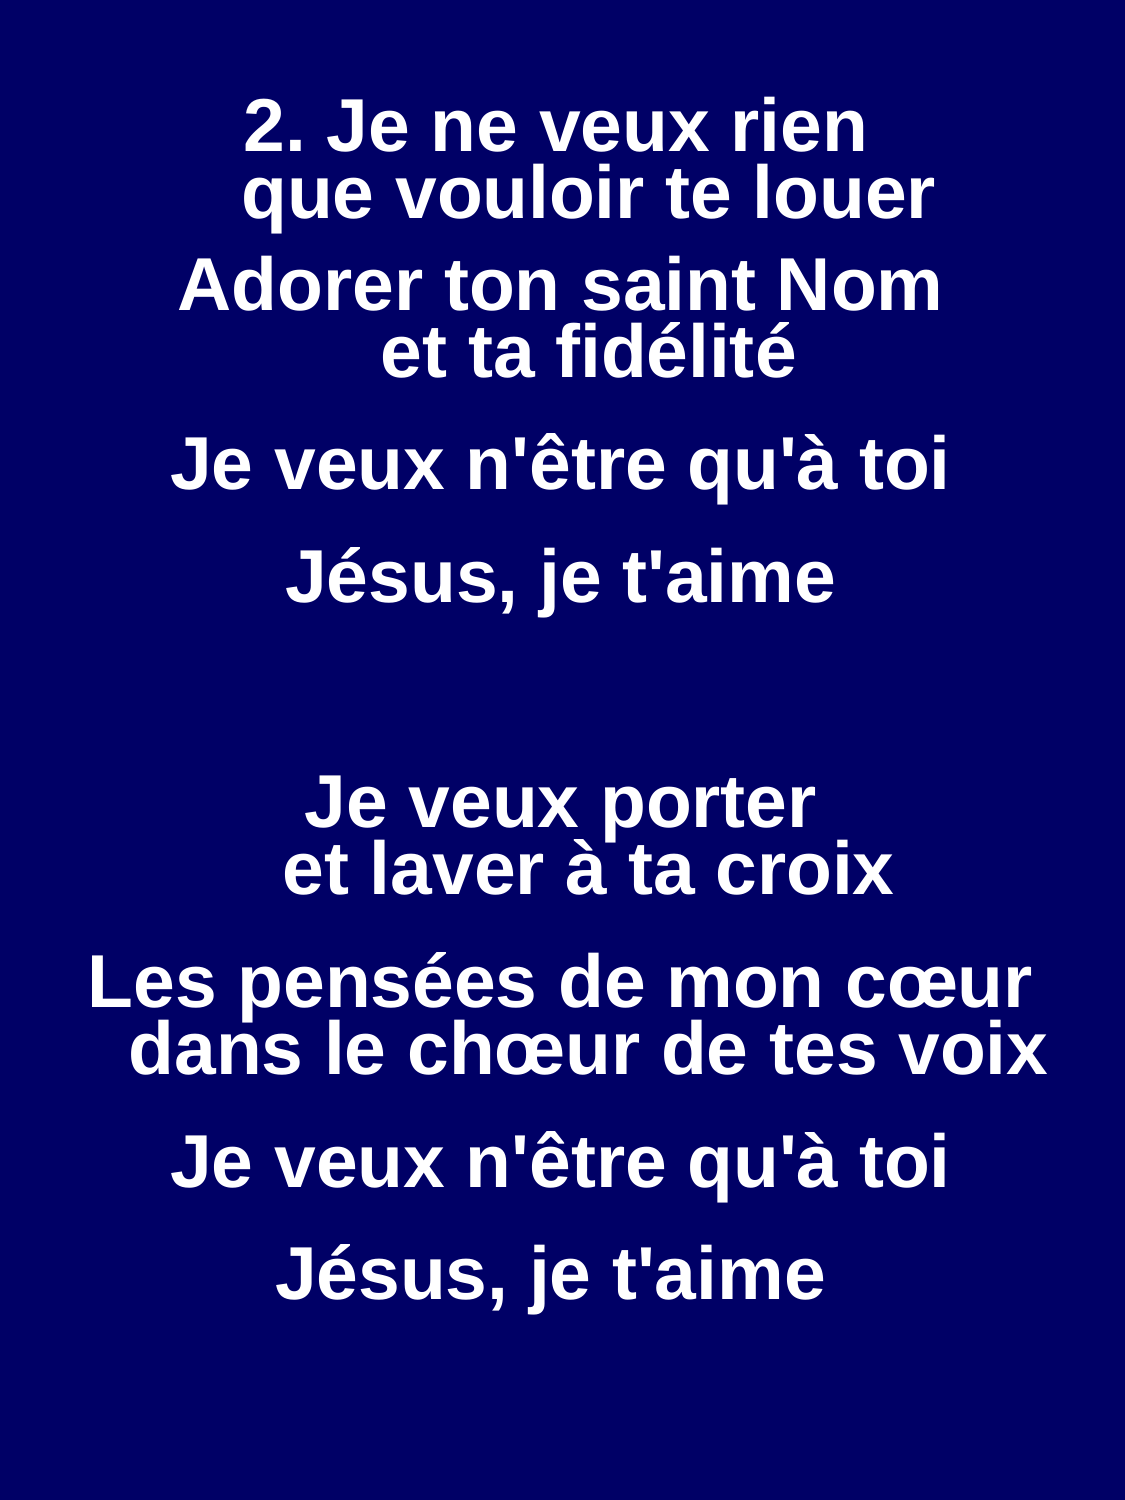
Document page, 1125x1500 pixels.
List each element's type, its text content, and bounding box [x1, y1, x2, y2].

text_box 2. Je ne veux rien que vouloir te louer Adorer ton saint Nom et ta fidélité Je veux n'être qu'à toi Jésus, je t'aime Je veux porter et laver à ta croix Les pensées de mon cœur dans le chœur de tes voix Je veux n'être qu'à toi Jésus, je t'aime [11, 35, 1110, 1441]
